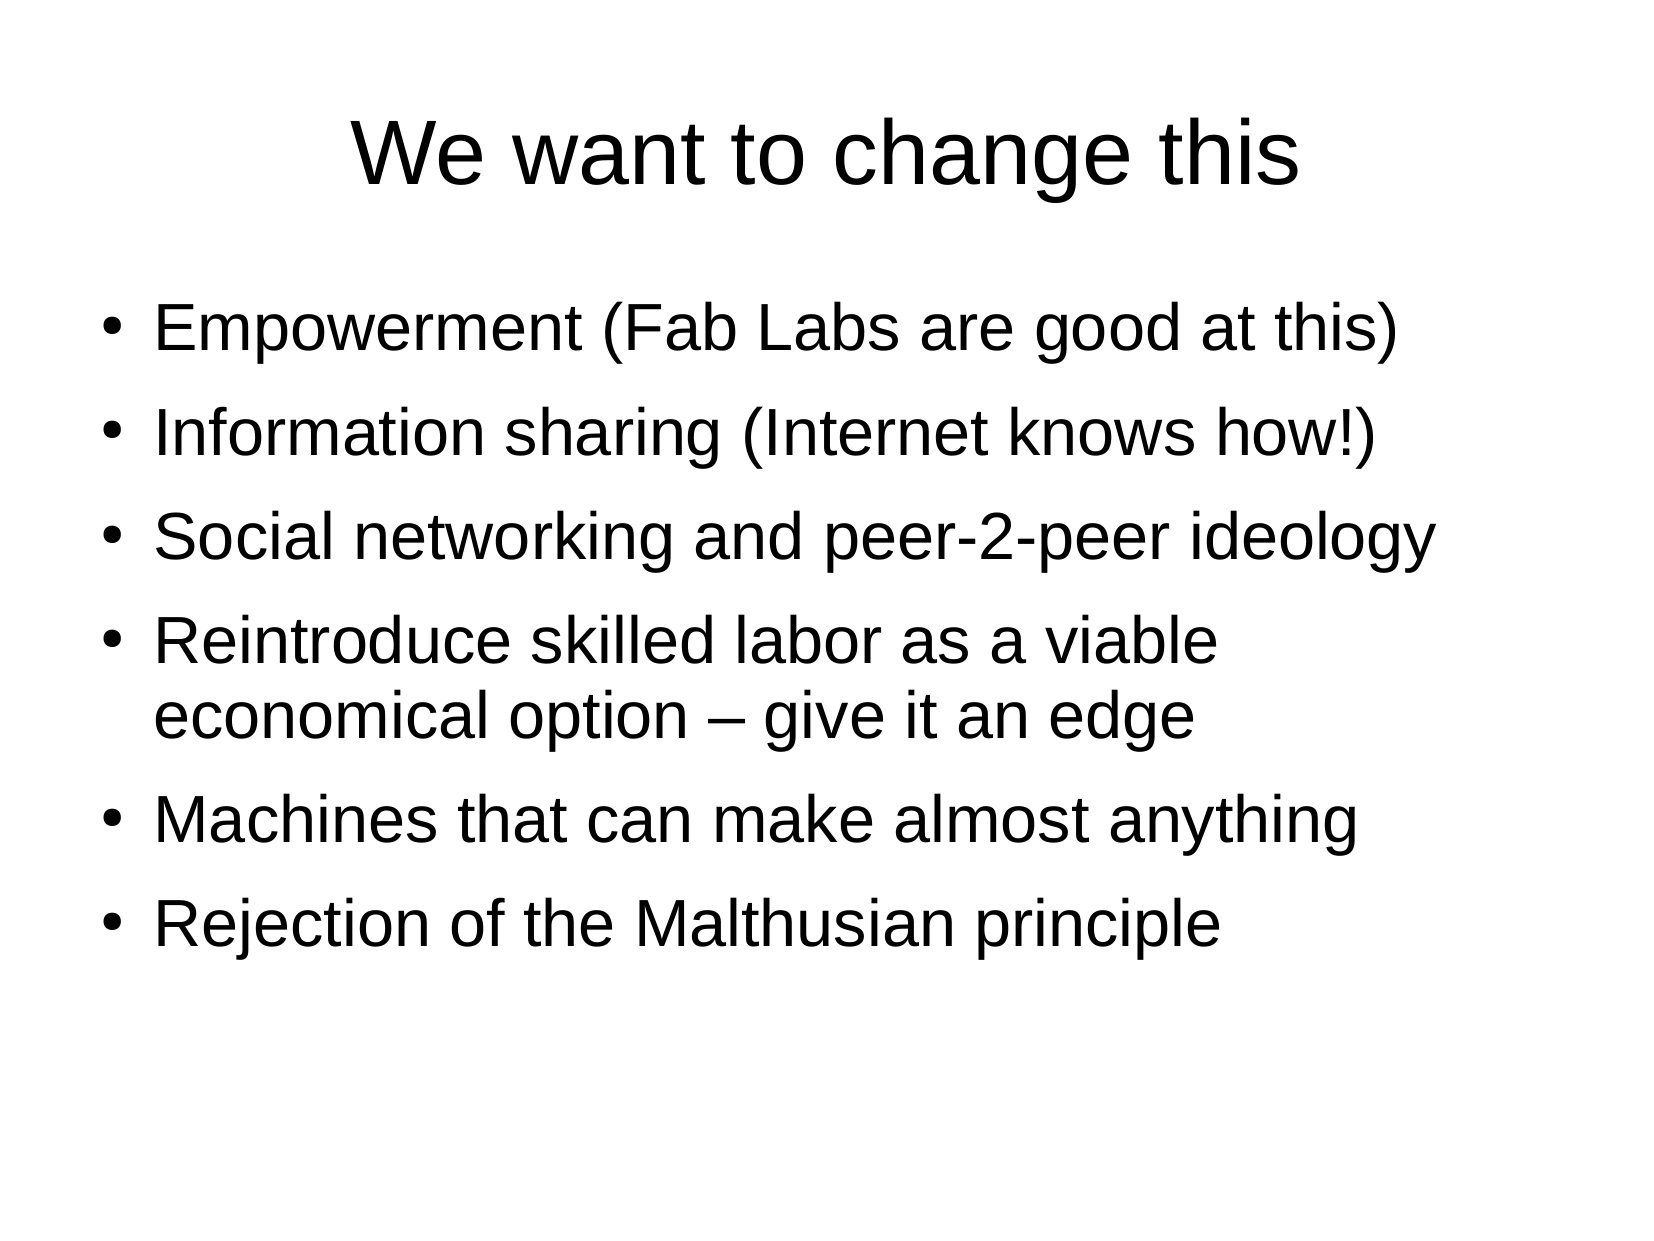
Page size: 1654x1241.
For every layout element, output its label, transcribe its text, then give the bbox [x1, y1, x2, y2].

title We want to change this [82, 56, 1571, 250]
list Empowerment (Fab Labs are good at this) Information sharing (Internet knows how!) Social networking and peer-2-peer ideology Reintroduce skilled labor as a viable economical option – give it an edge Machines that can make almost anything Rejection of the Malthusian principle [82, 290, 1571, 1109]
